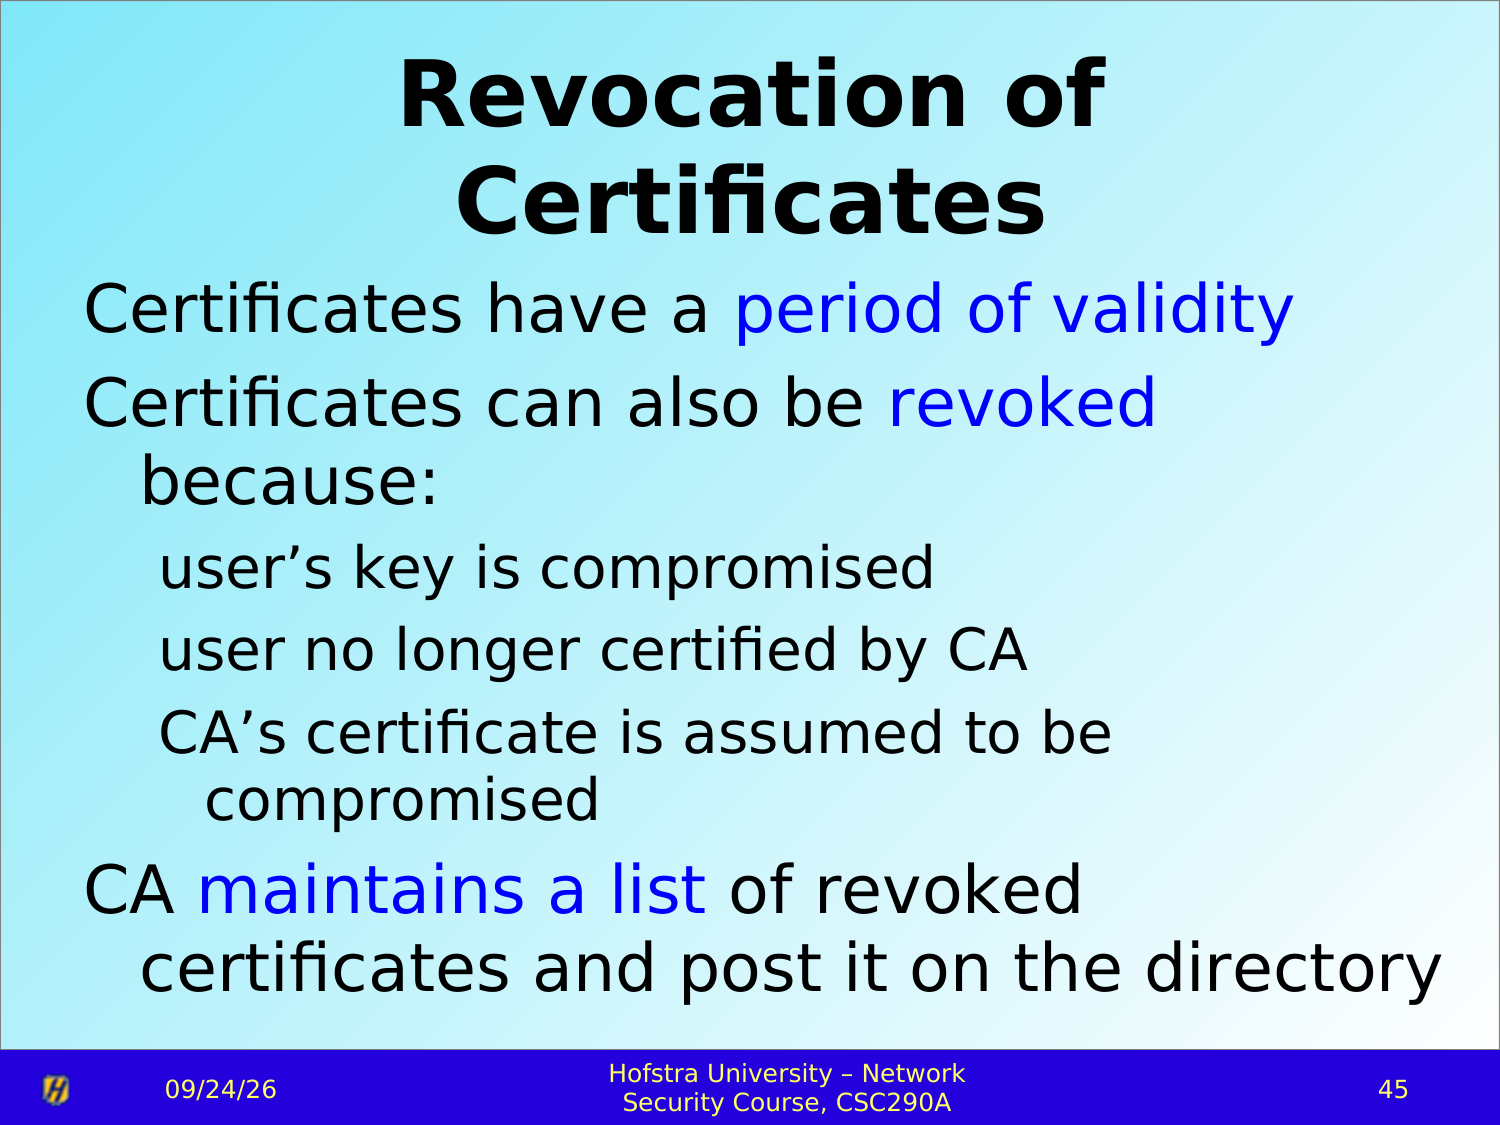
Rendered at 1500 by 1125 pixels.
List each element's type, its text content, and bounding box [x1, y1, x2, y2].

list Certificates have a period of validity Certificates can also be revoked because: user’s key is compromised user no longer certified by CA CA’s certificate is assumed to be compromised CA maintains a list of revoked certificates and post it on the directory [68, 262, 1463, 1015]
picture [37, 1072, 76, 1110]
title Revocation of Certificates [112, 33, 1391, 262]
